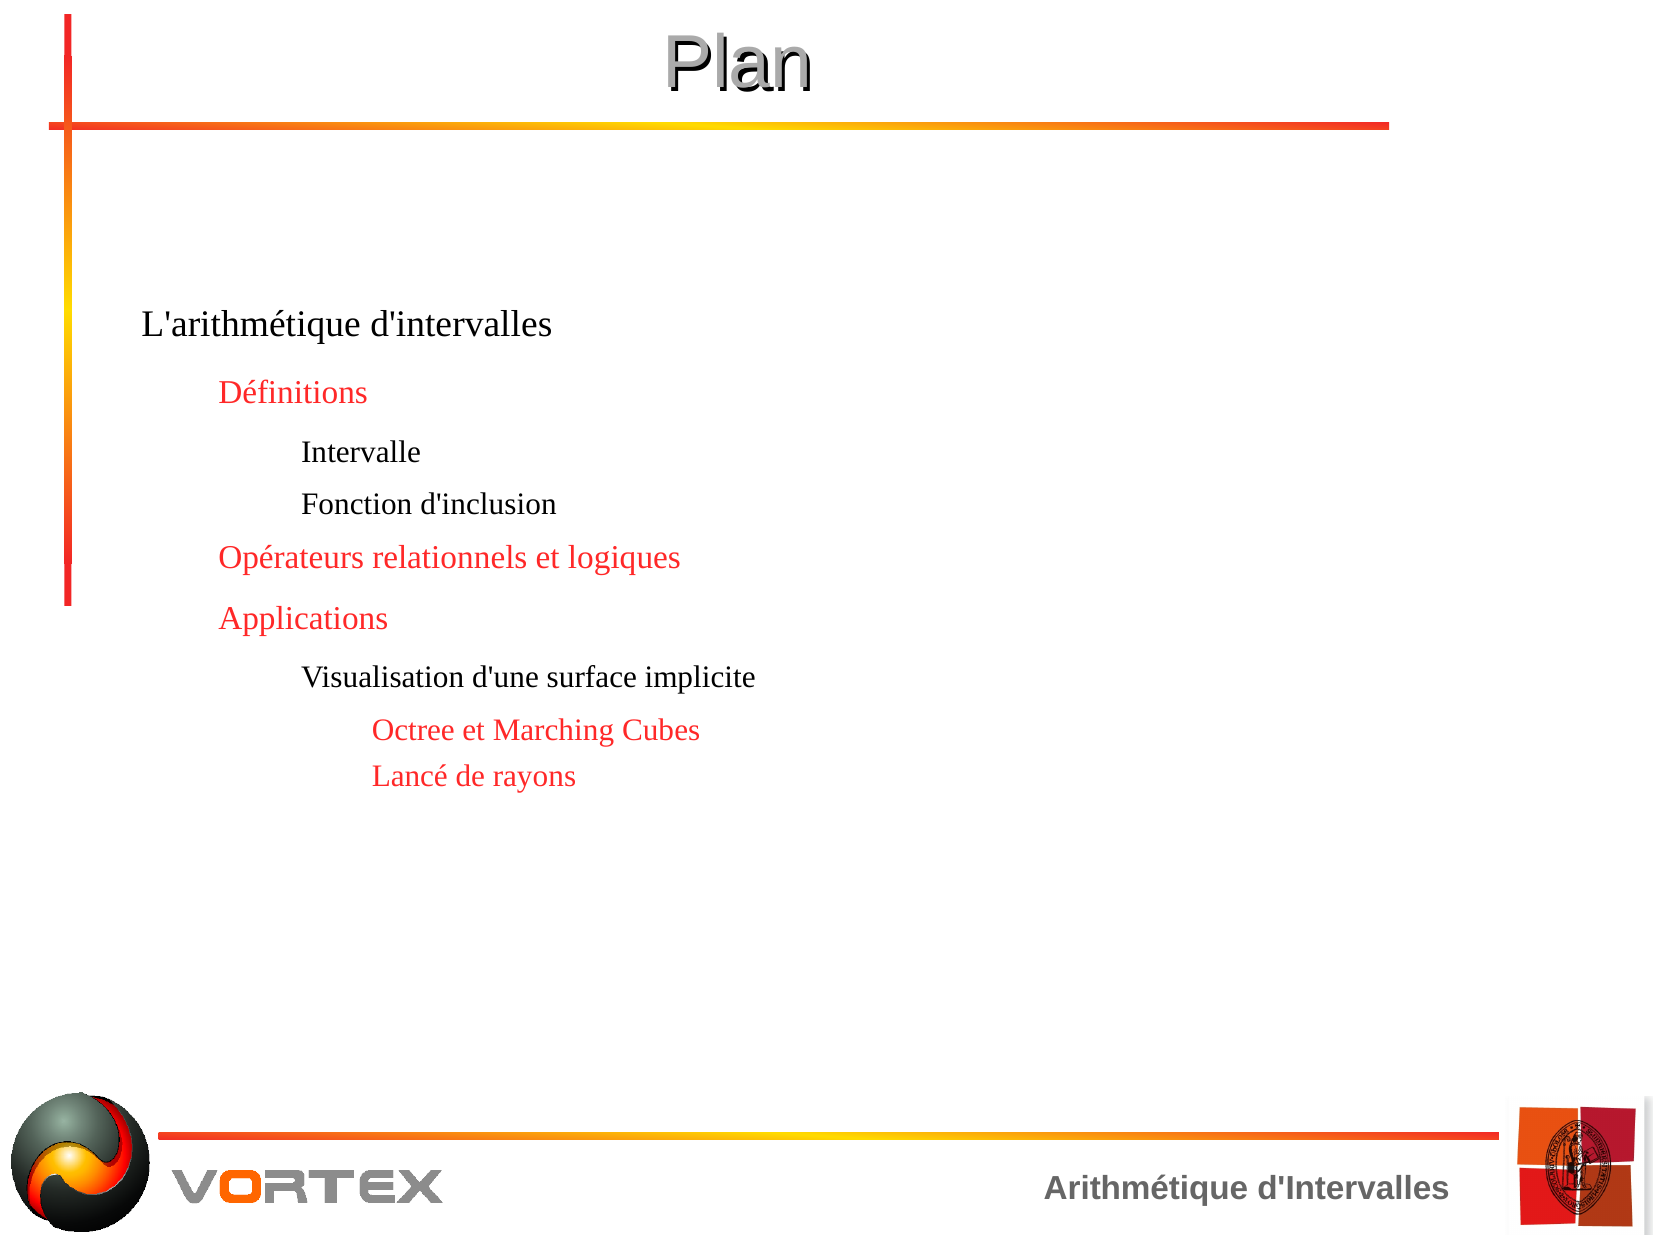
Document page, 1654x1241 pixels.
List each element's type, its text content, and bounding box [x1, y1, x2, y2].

picture [1505, 1096, 1653, 1235]
picture [11, 1092, 443, 1232]
list L'arithmétique d'intervalles Définitions Intervalle Fonction d'inclusion Opérateurs relationnels et logiques Applications Visualisation d'une surface implicite Octree et Marching Cubes Lancé de rayons [123, 160, 1530, 1103]
title Plan [82, 4, 1392, 120]
